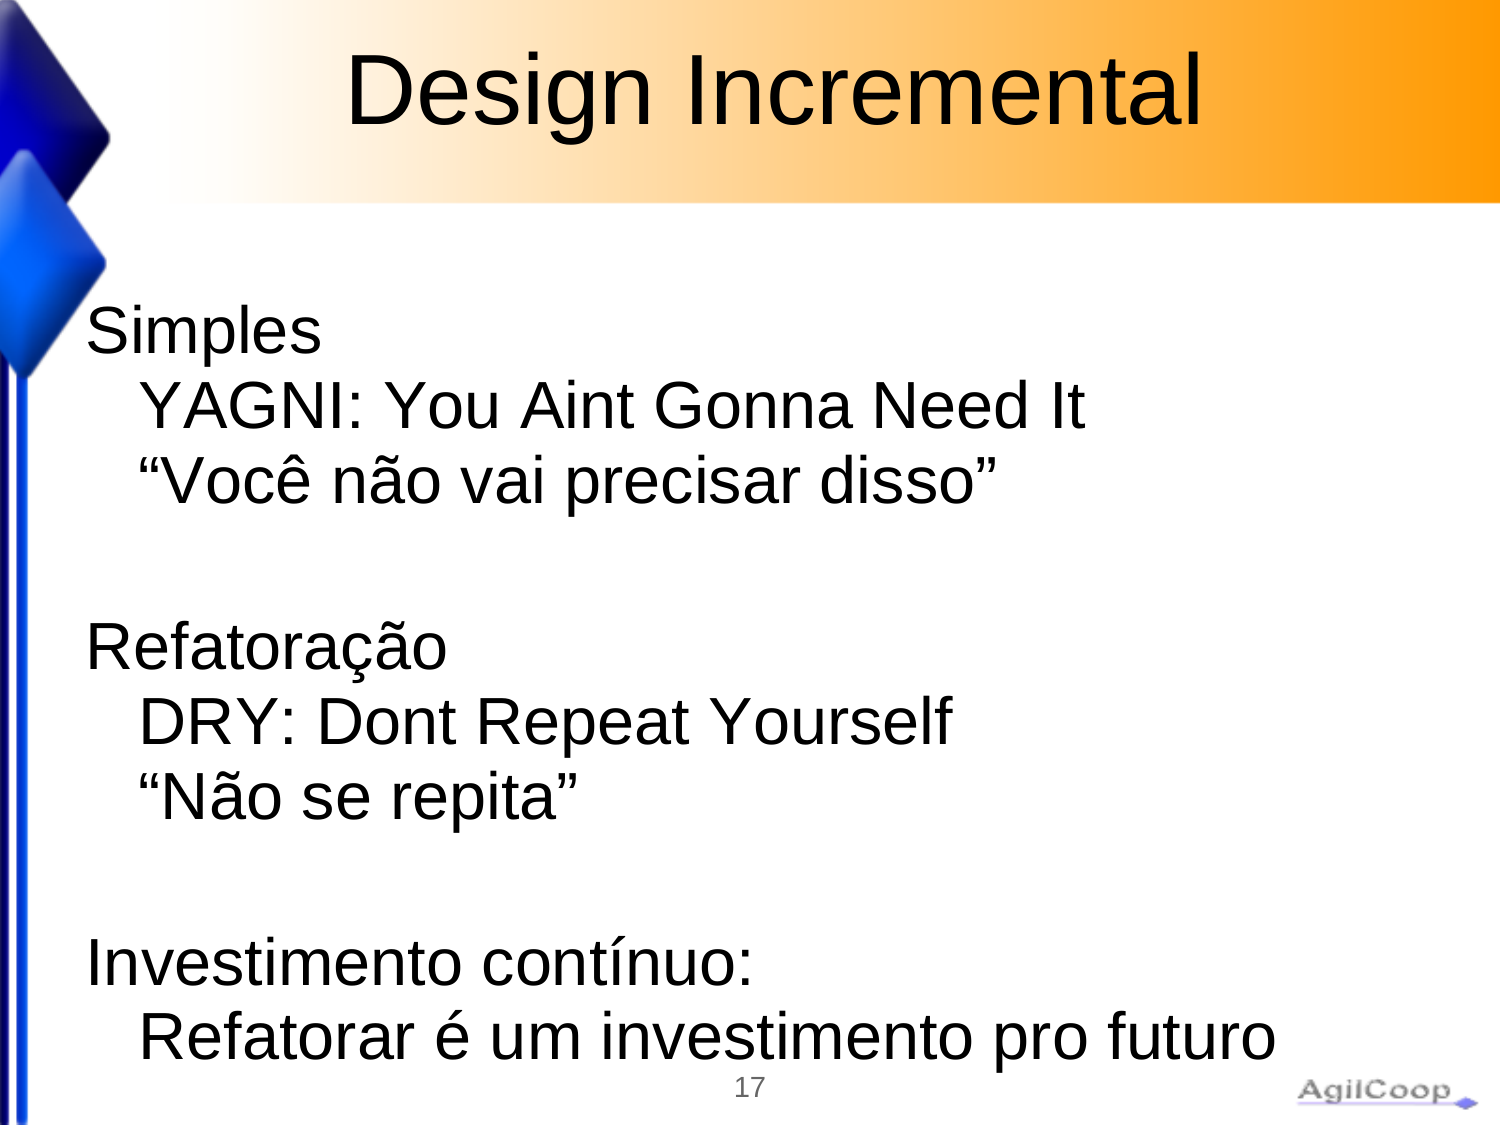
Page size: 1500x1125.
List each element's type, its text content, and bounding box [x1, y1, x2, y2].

title Design Incremental [124, 8, 1426, 172]
list Simples YAGNI: You Aint Gonna Need It “Você não vai precisar disso” Refatoração DRY: Dont Repeat Yourself “Não se repita” Investimento contínuo: Refatorar é um investimento pro futuro [53, 285, 1412, 1085]
picture [0, 0, 1500, 1125]
